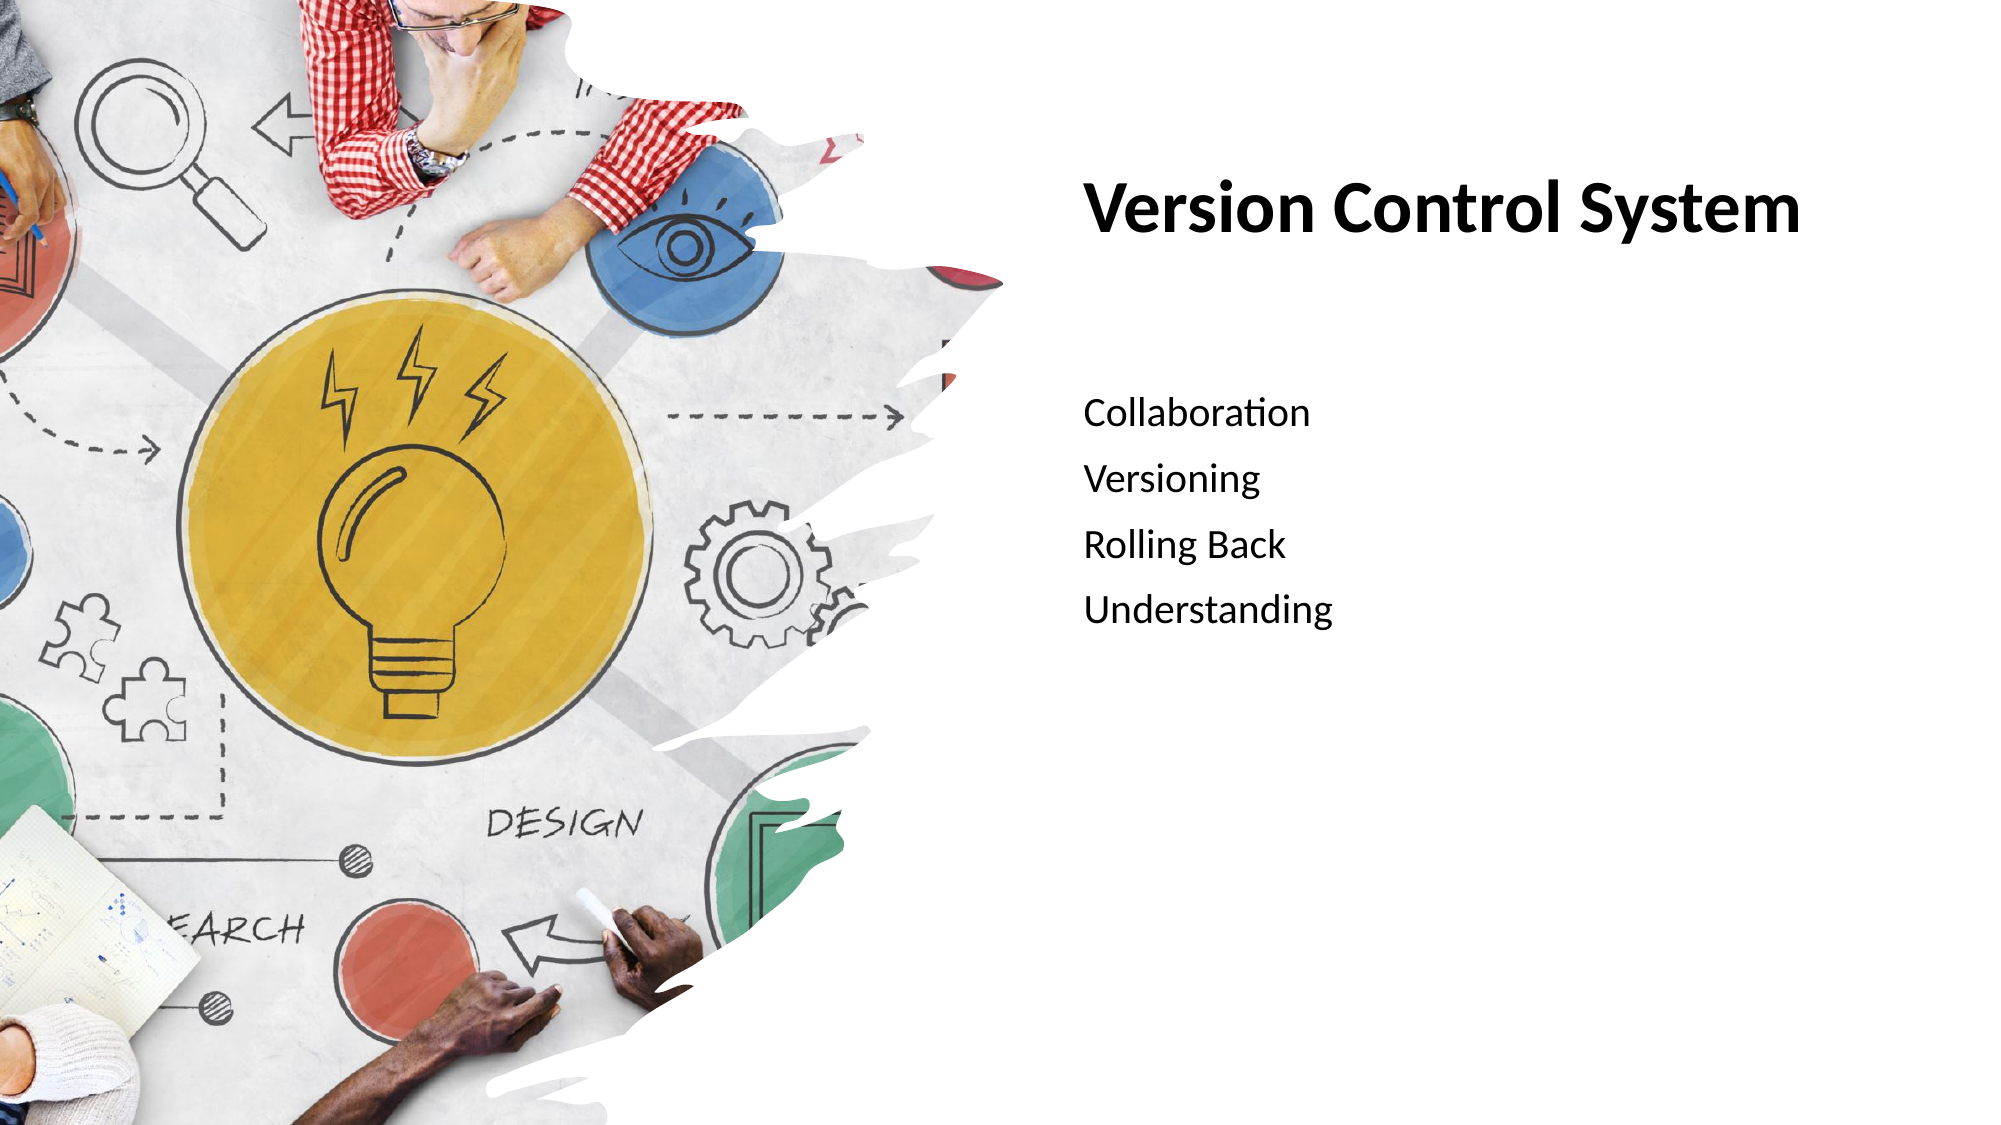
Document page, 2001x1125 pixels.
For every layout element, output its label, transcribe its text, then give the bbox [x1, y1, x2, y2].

list Collaboration Versioning Rolling Back Understanding [1068, 382, 1863, 1014]
title Version Control System [1068, 59, 1863, 357]
text_box [0, 0, 2000, 1125]
